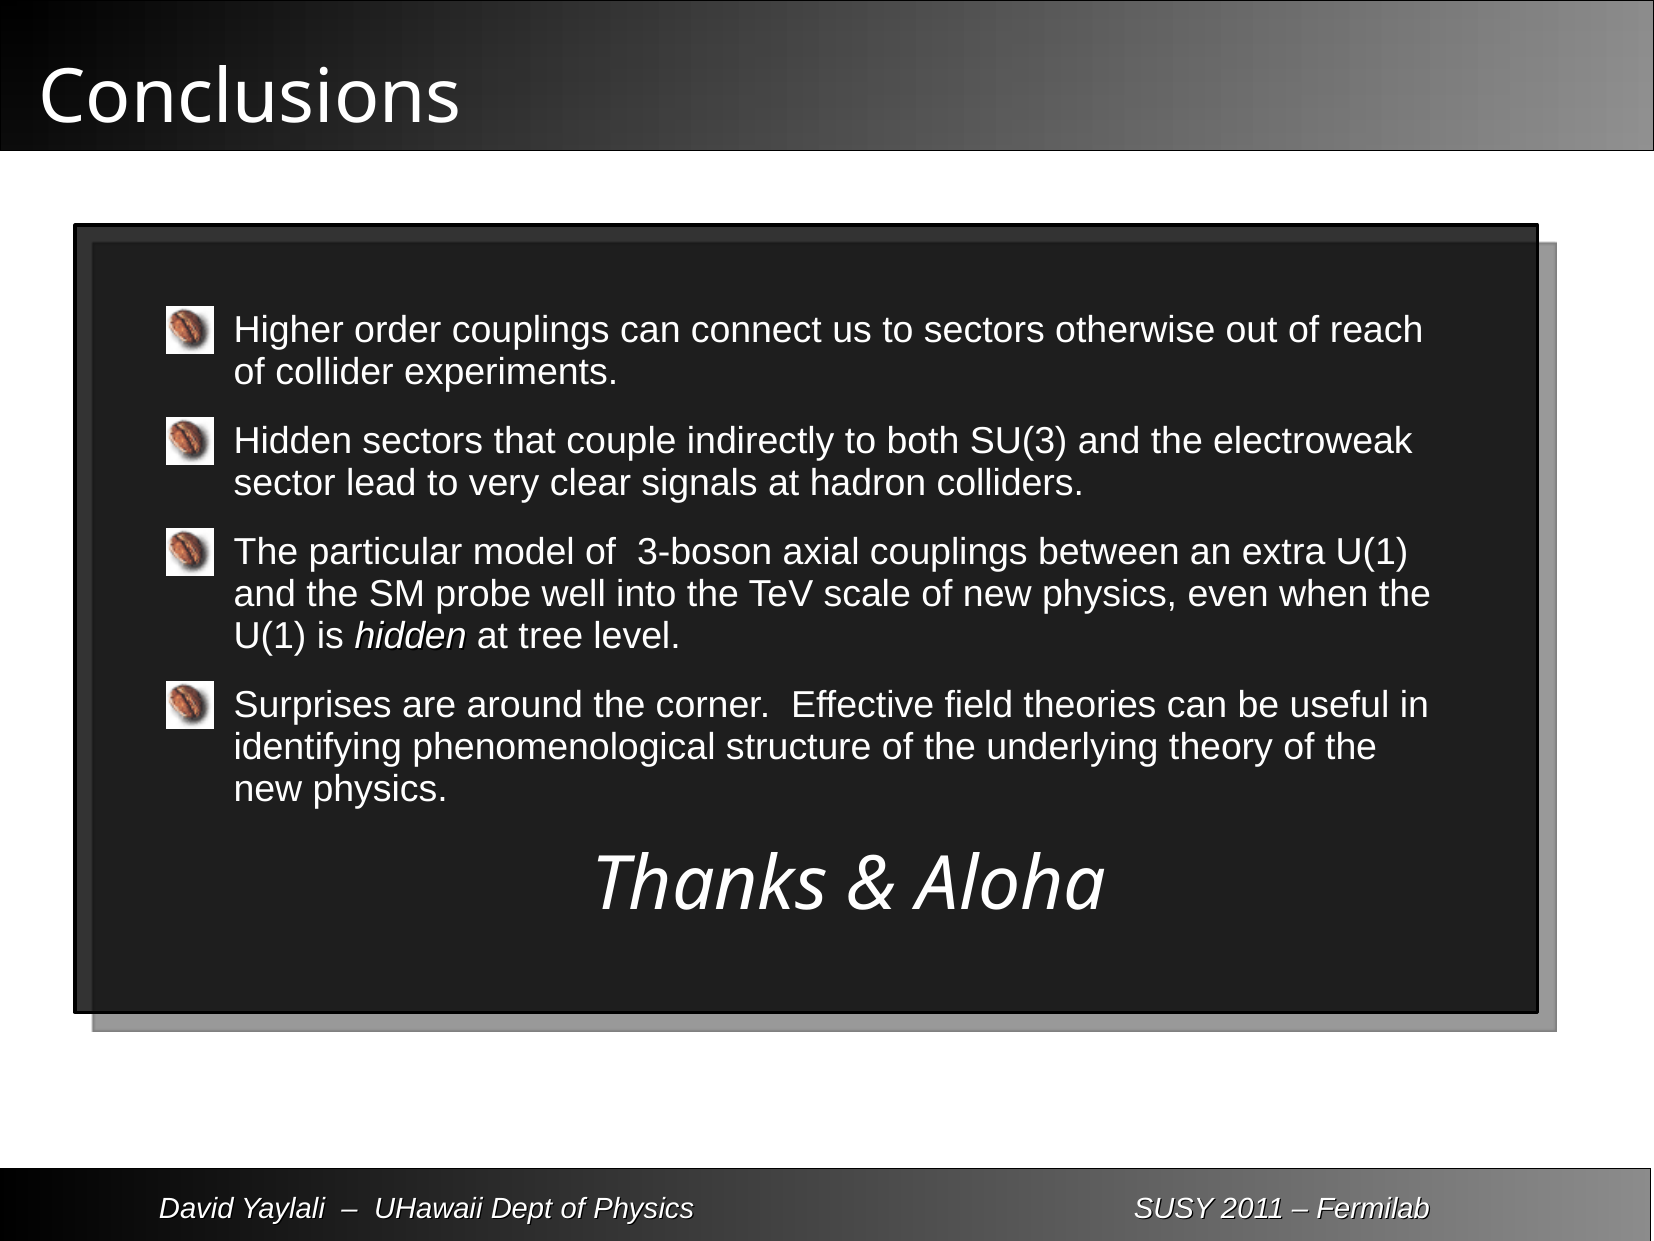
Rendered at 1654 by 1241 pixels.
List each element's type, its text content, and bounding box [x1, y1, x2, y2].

text_box Thanks & Aloha [576, 822, 994, 976]
text_box Higher order couplings can connect us to sectors otherwise out of reach of collider experiments. Hidden sectors that couple indirectly to both SU(3) and the electroweak sector lead to very clear signals at hadron colliders. The particular model of 3-boson axial couplings between an extra U(1) and the SM probe well into the TeV scale of new physics, even when the U(1) is hidden at tree level. Surprises are around the corner. Effective field theories can be useful in identifying phenomenological structure of the underlying theory of the new physics. [150, 300, 1463, 820]
text_box Conclusions [23, 34, 348, 188]
text_box [75, 225, 1538, 1013]
